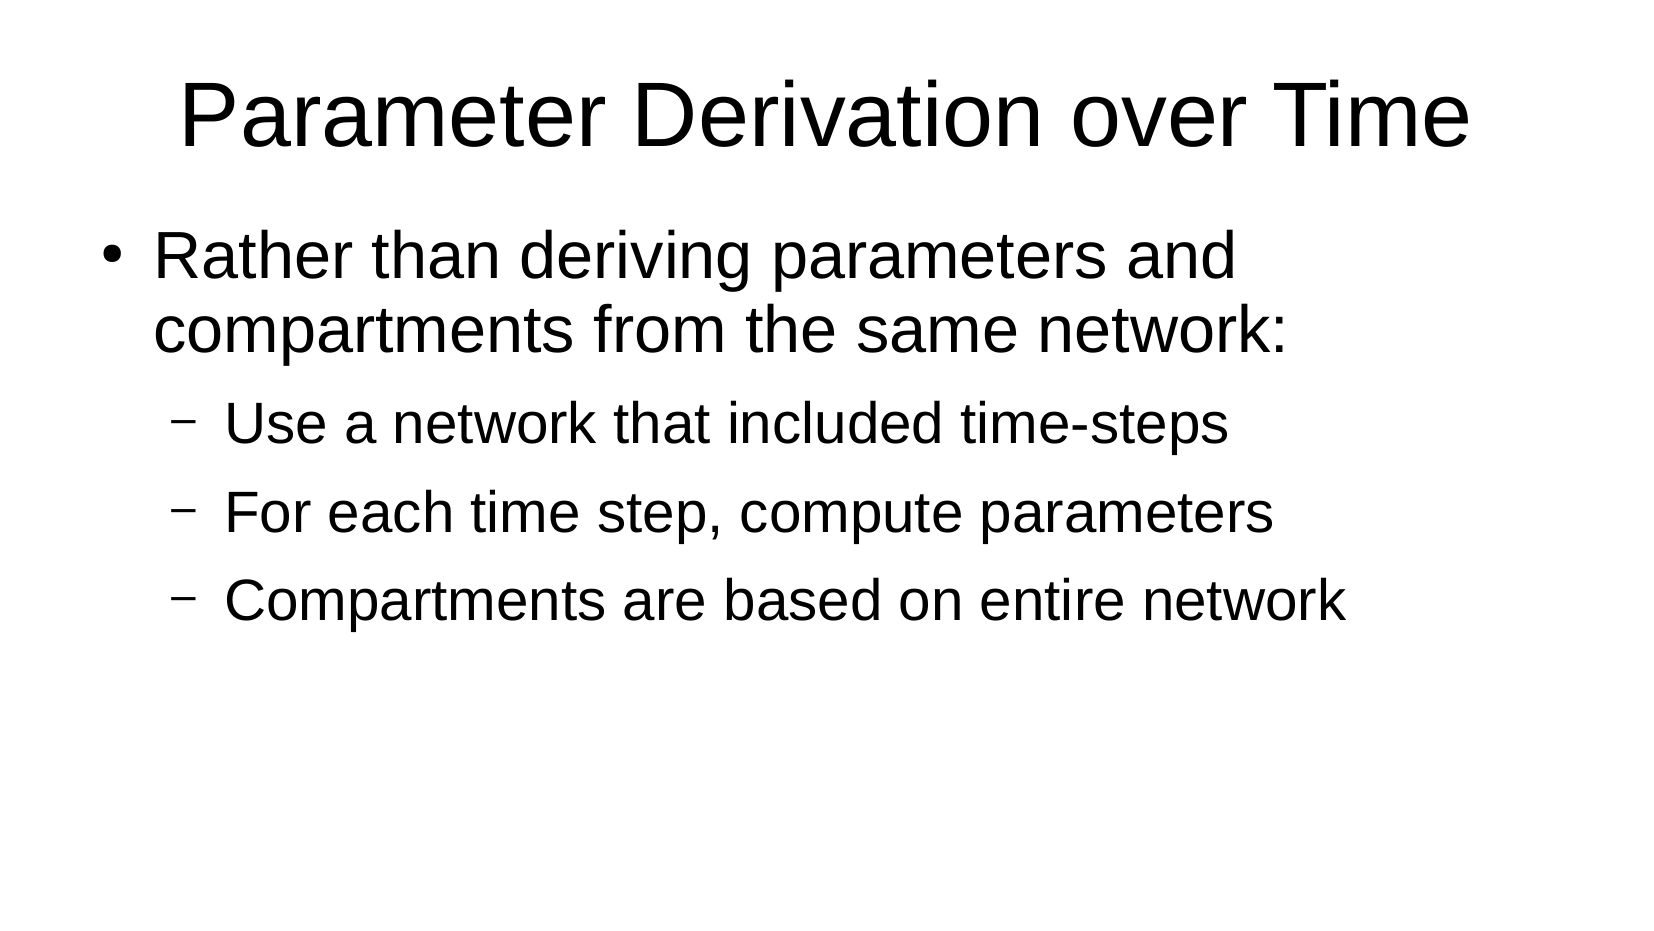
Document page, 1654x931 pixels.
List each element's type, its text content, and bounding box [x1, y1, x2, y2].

title Parameter Derivation over Time [82, 37, 1571, 193]
list Rather than deriving parameters and compartments from the same network: Use a network that included time-steps For each time step, compute parameters Compartments are based on entire network [82, 217, 1571, 758]
